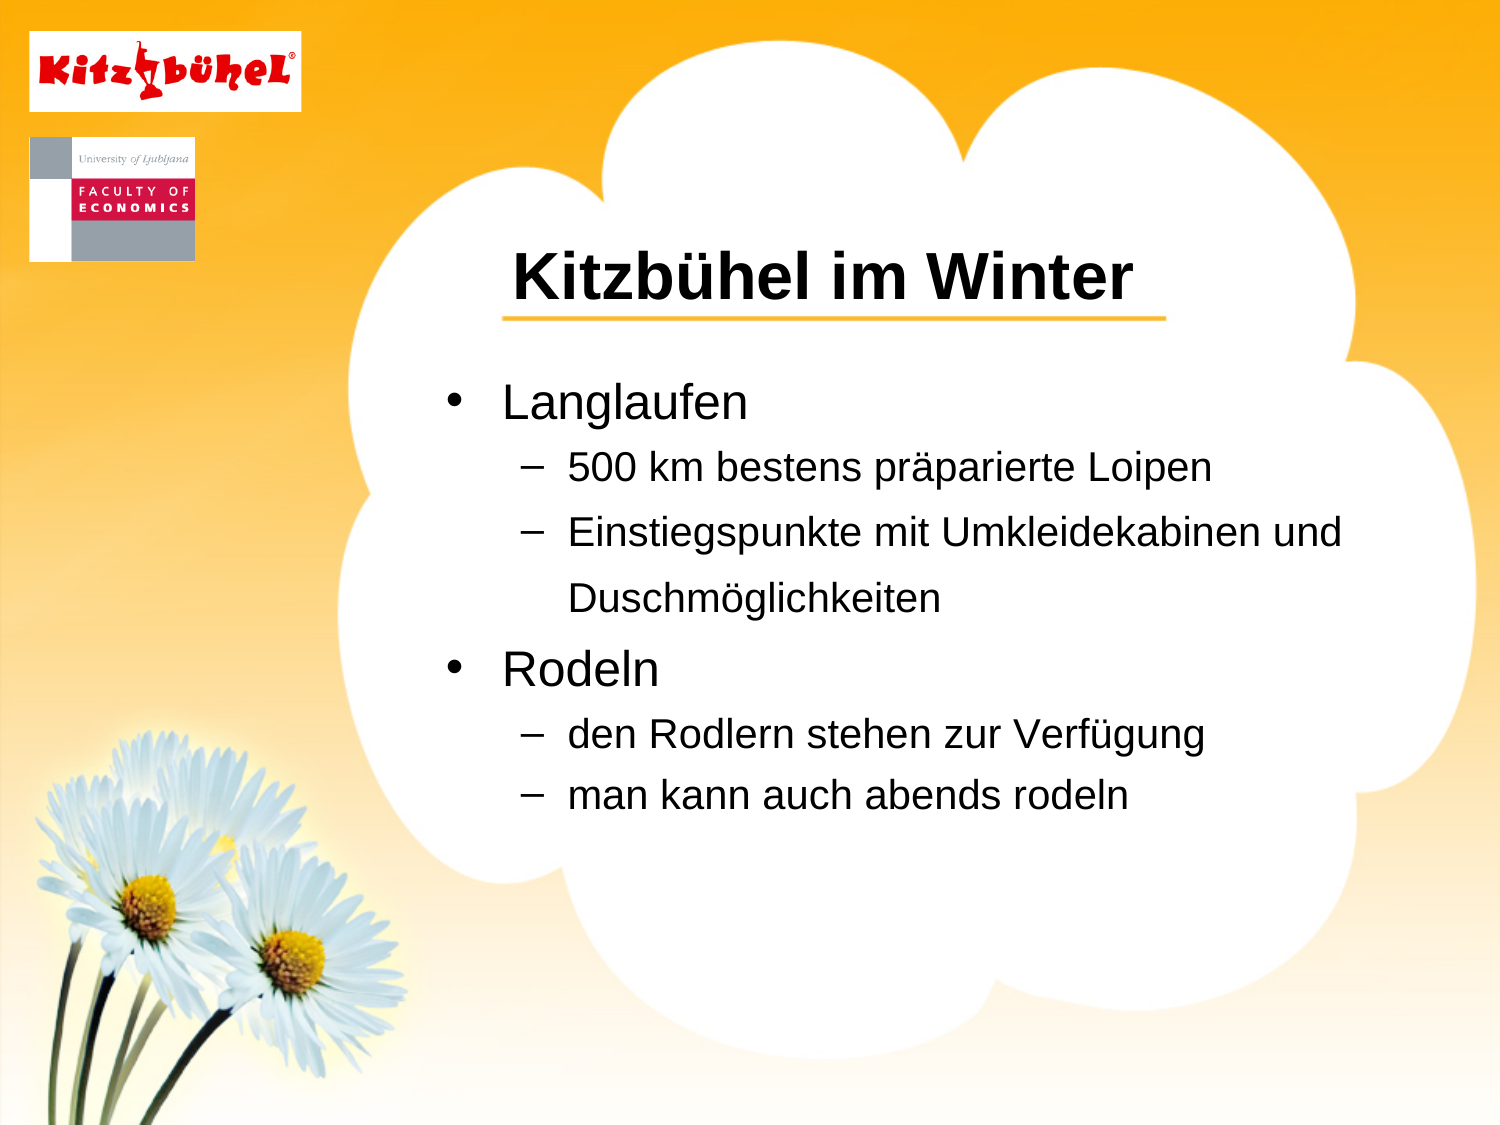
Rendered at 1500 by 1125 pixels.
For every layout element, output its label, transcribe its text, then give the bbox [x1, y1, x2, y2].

title Kitzbühel im Winter [194, 172, 1477, 361]
text_box Langlaufen 500 km bestens präparierte Loipen Einstiegspunkte mit Umkleidekabinen und Duschmöglichkeiten Rodeln den Rodlern stehen zur Verfügung man kann auch abends rodeln [430, 361, 1447, 953]
picture [0, 0, 1500, 1125]
